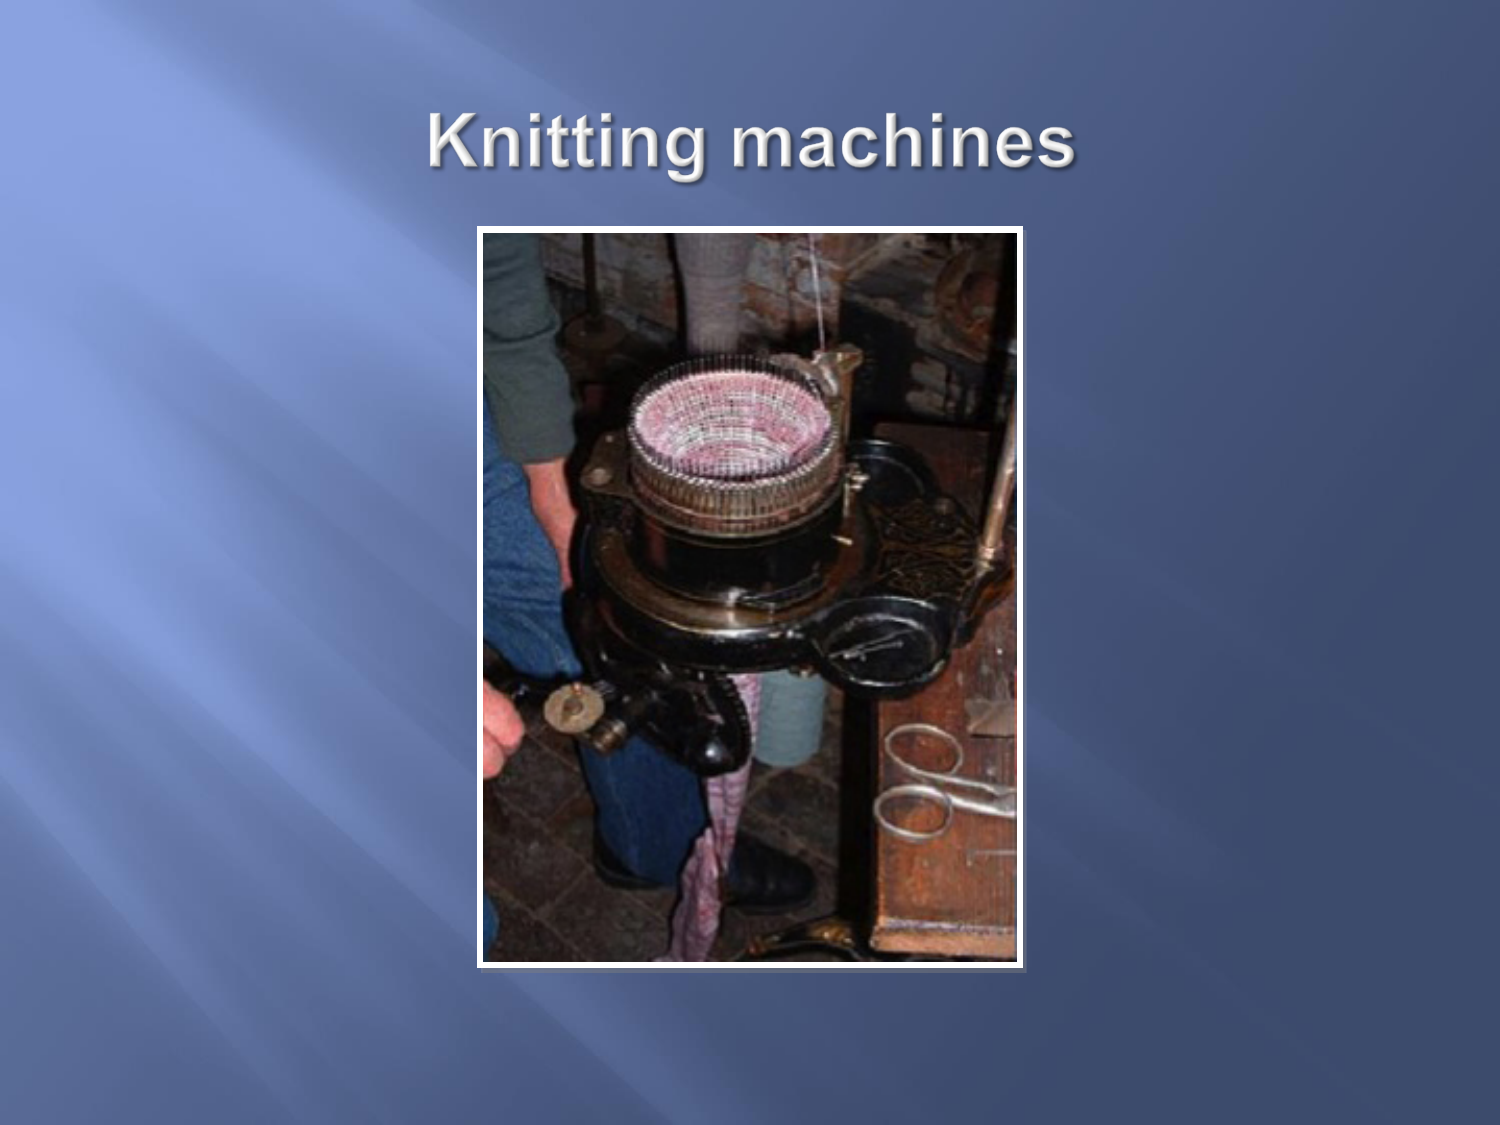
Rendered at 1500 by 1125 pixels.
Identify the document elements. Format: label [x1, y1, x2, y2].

text_box [75, 45, 1426, 240]
picture [0, 0, 1500, 1125]
